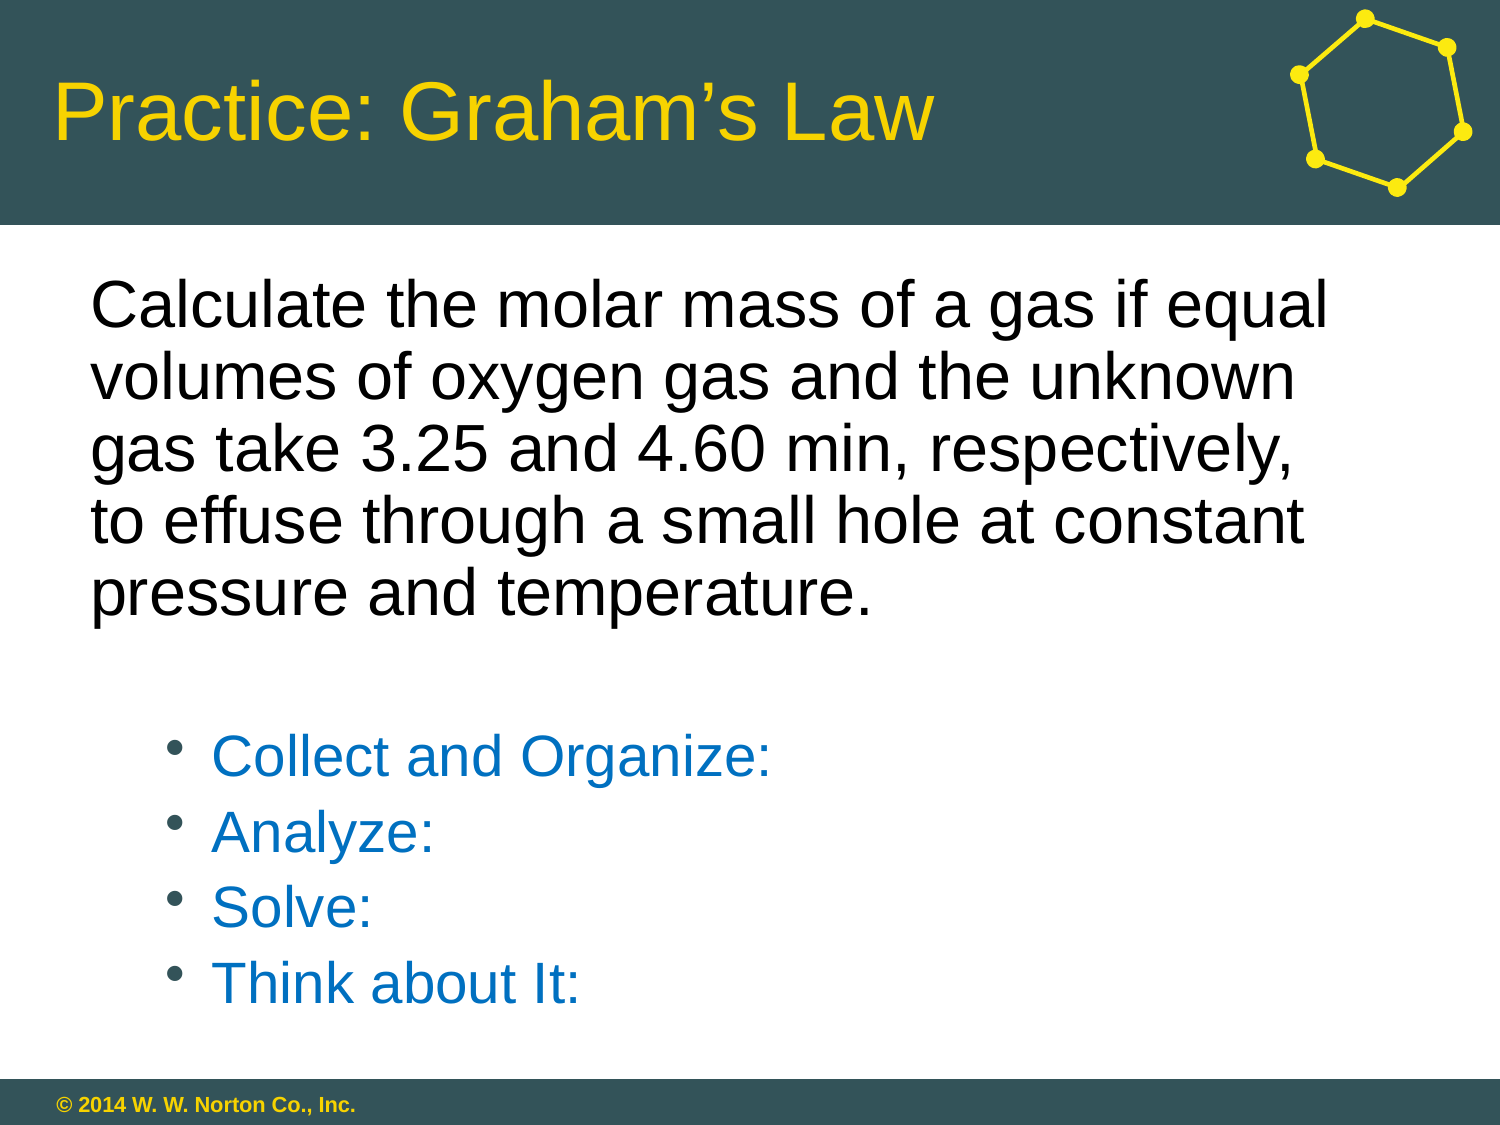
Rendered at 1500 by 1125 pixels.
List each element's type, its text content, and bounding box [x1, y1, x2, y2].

title Practice: Graham’s Law [37, 19, 1118, 195]
list Calculate the molar mass of a gas if equal volumes of oxygen gas and the unknown gas take 3.25 and 4.60 min, respectively, to effuse through a small hole at constant pressure and temperature. Collect and Organize: Analyze: Solve: Think about It: [75, 262, 1425, 1063]
